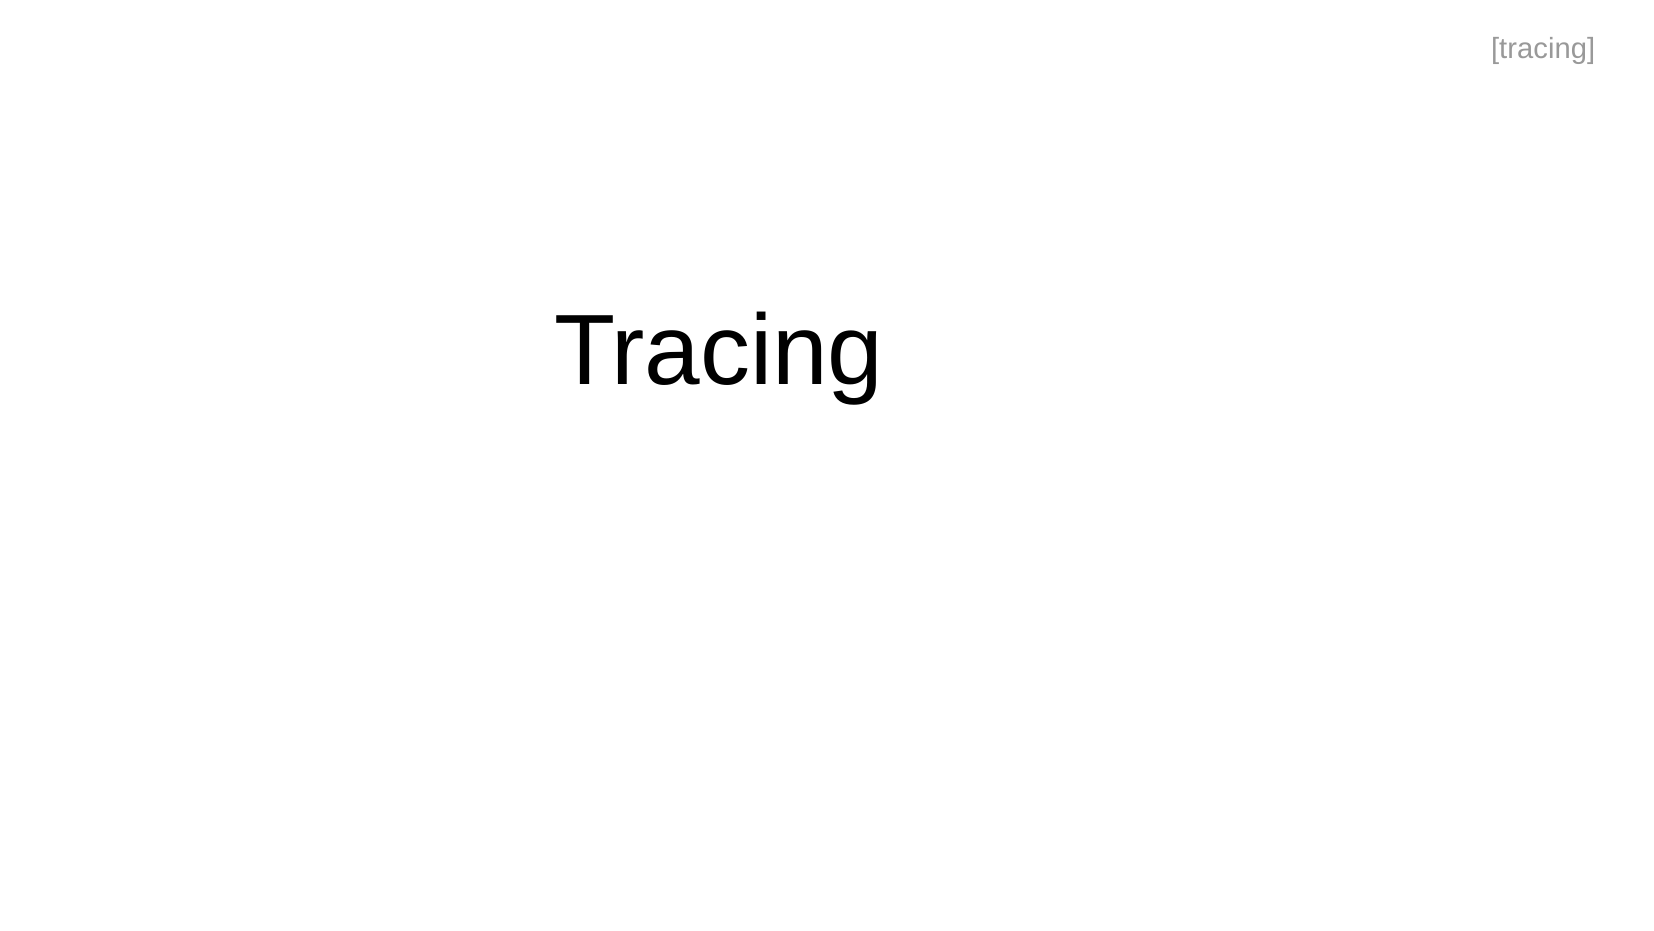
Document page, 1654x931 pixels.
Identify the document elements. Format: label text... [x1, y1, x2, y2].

text_box [tracing] [1476, 25, 1623, 77]
text_box Tracing [539, 287, 1002, 460]
